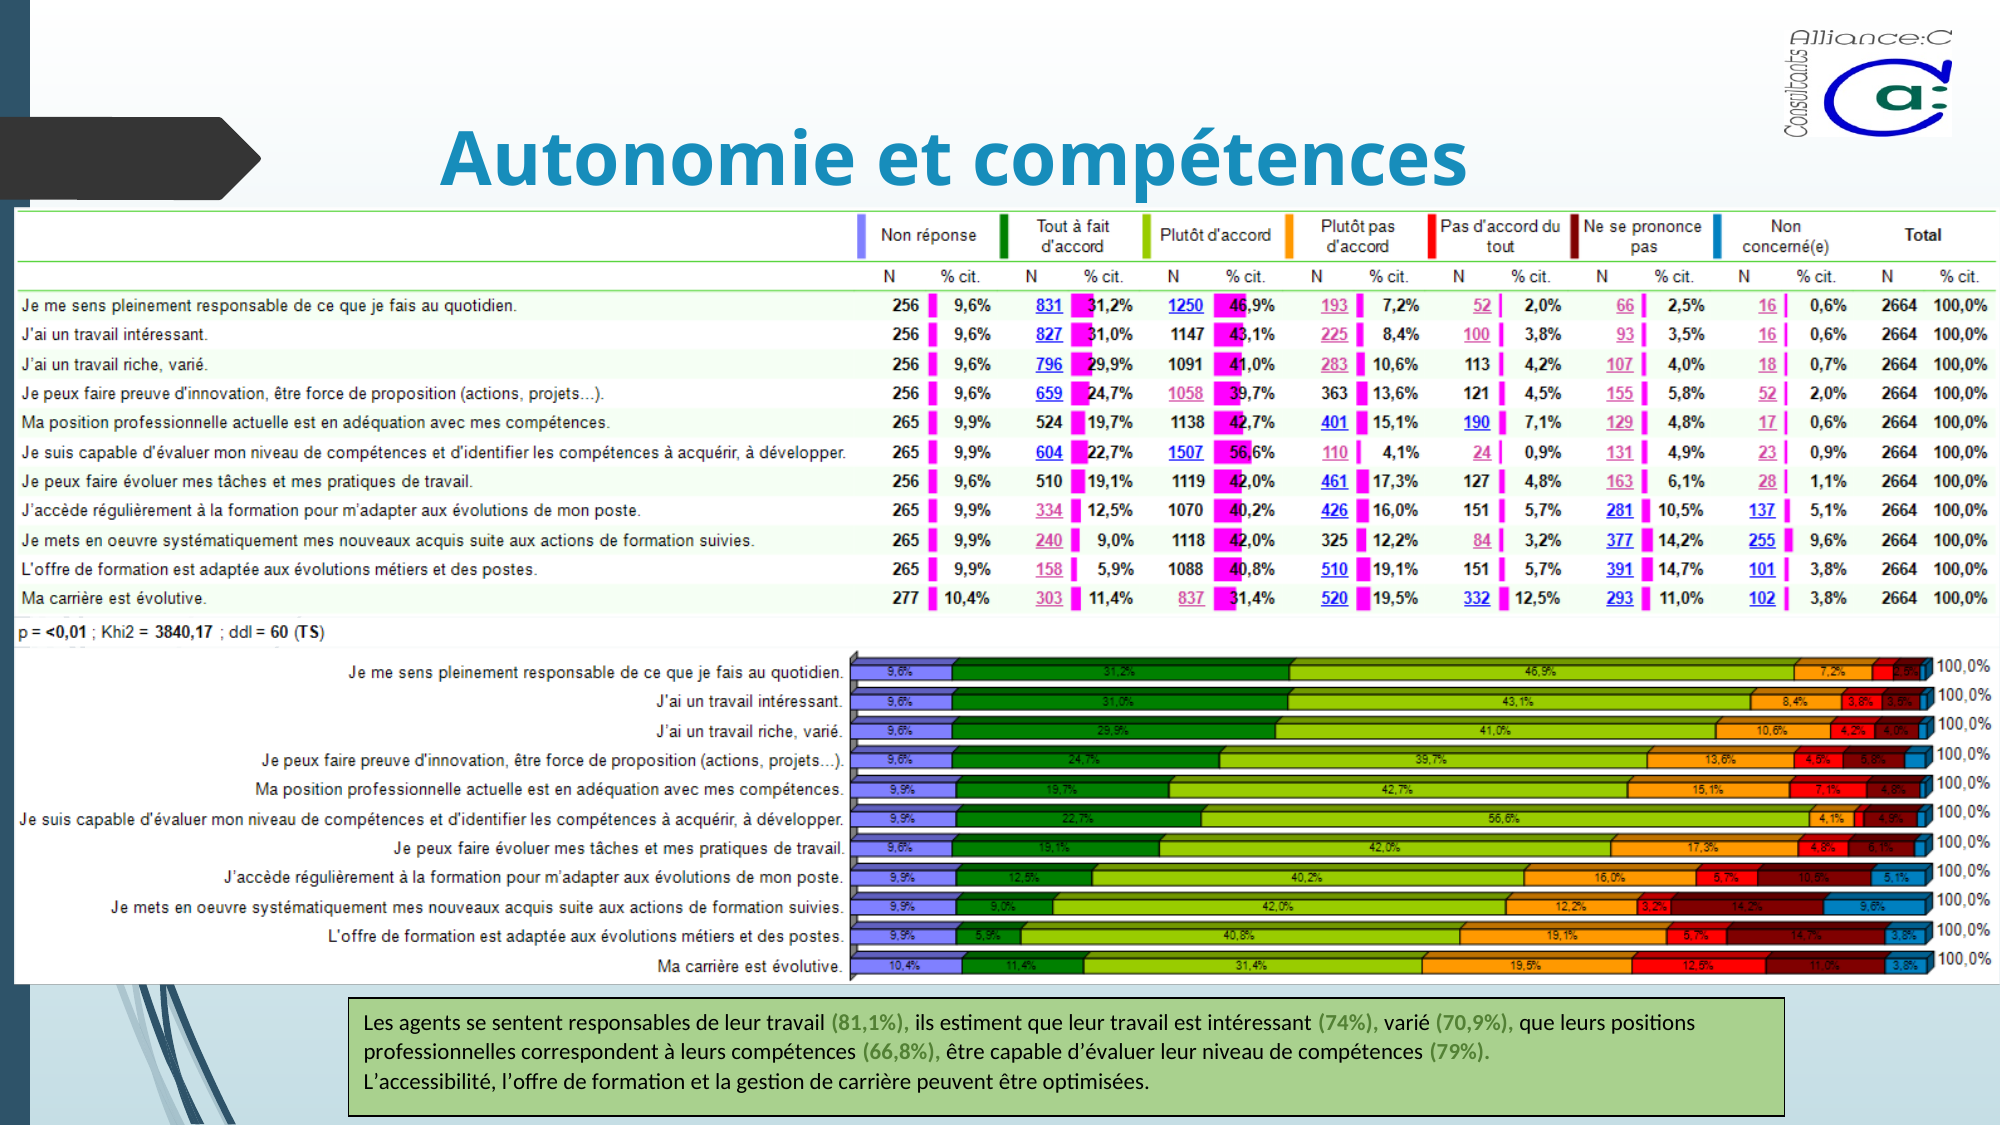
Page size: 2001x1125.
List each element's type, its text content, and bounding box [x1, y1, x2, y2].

title Autonomie et compétences [425, 102, 1888, 207]
picture [14, 207, 2000, 986]
picture [1784, 30, 1952, 137]
text_box Les agents se sentent responsables de leur travail (81,1%), ils estiment que leur travail est intéressant (74%), varié (70,9%), que leurs positions professionnelles correspondent à leurs compétences (66,8%), être capable d’évaluer leur niveau de compétences (79%). L’accessibilité, l’offre de formation et la gestion de carrière peuvent être optimisées. [348, 998, 1785, 1117]
